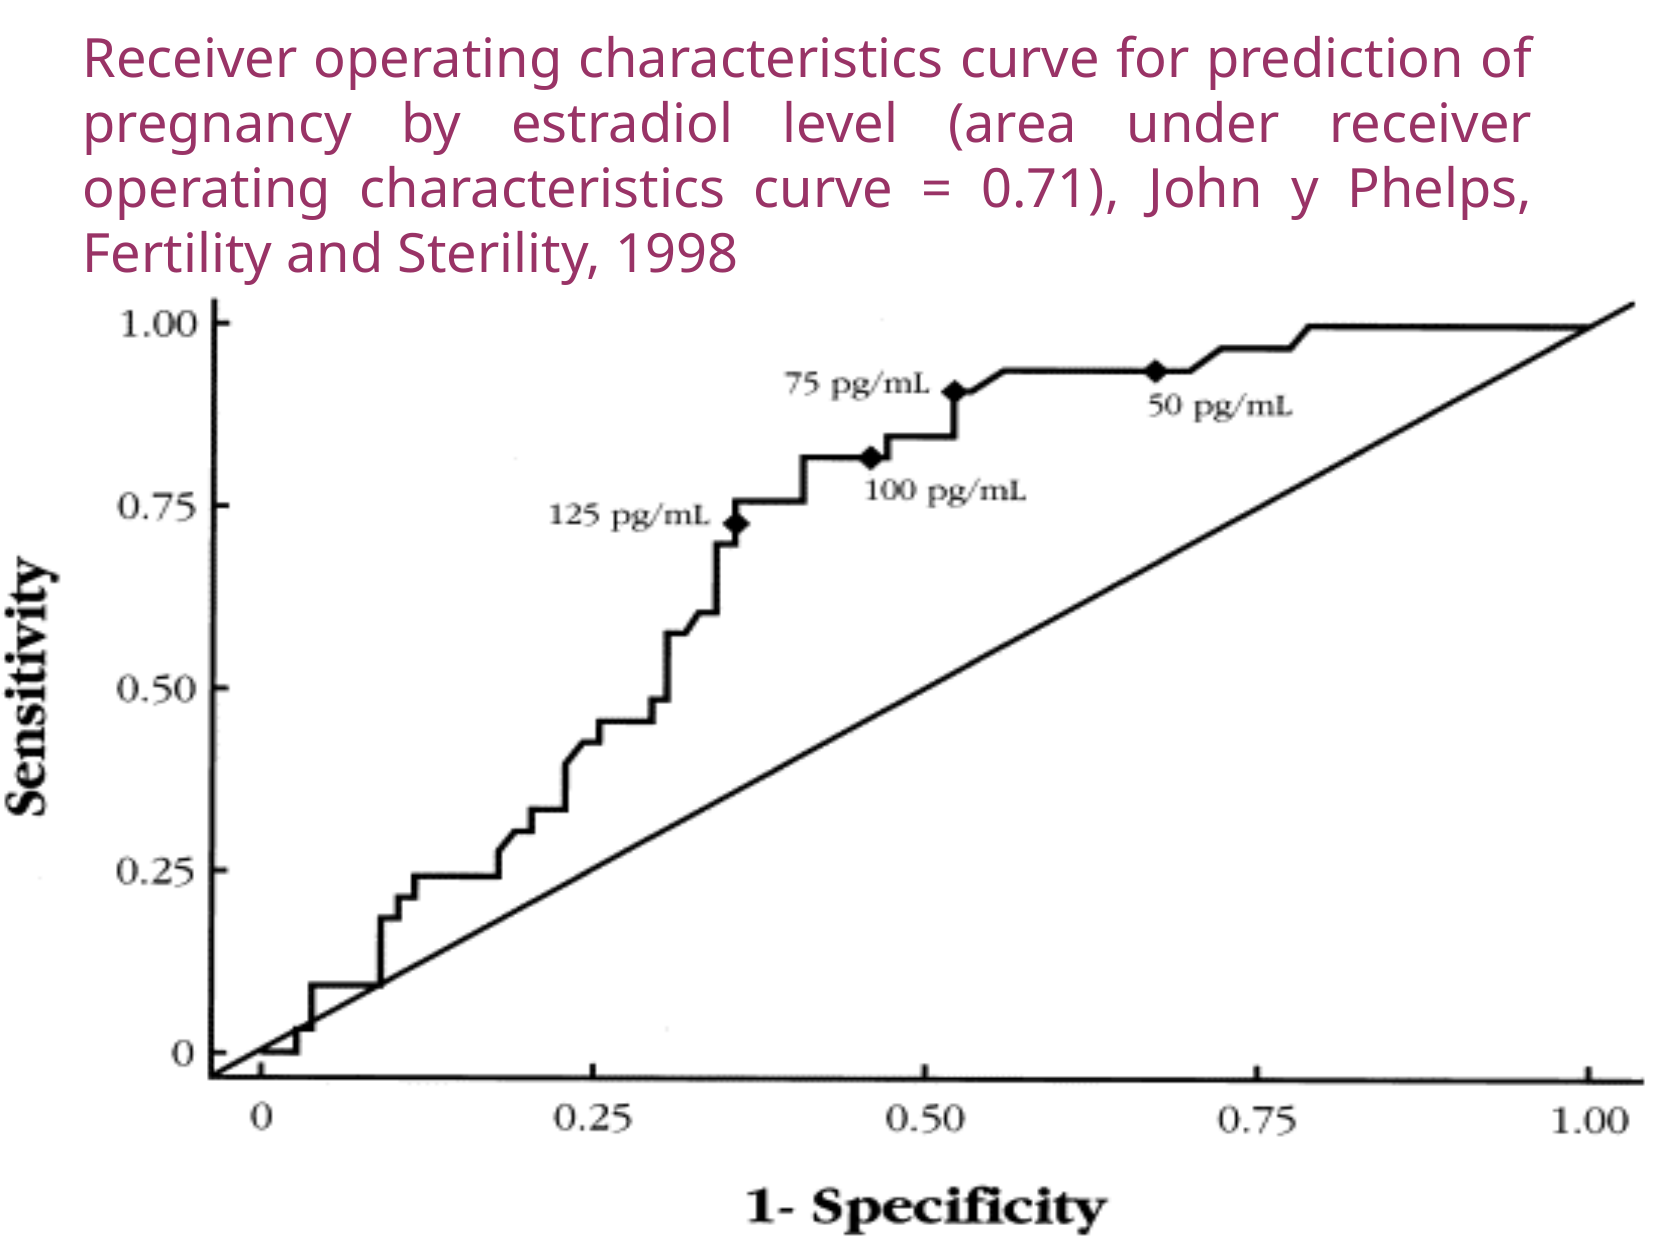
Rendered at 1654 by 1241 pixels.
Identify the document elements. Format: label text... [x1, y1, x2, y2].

picture [0, 295, 1654, 1241]
title Receiver operating characteristics curve for prediction of pregnancy by estradiol level (area under receiver operating characteristics curve = 0.71), John y Phelps, Fertility and Sterility, 1998 [82, 7, 1571, 295]
